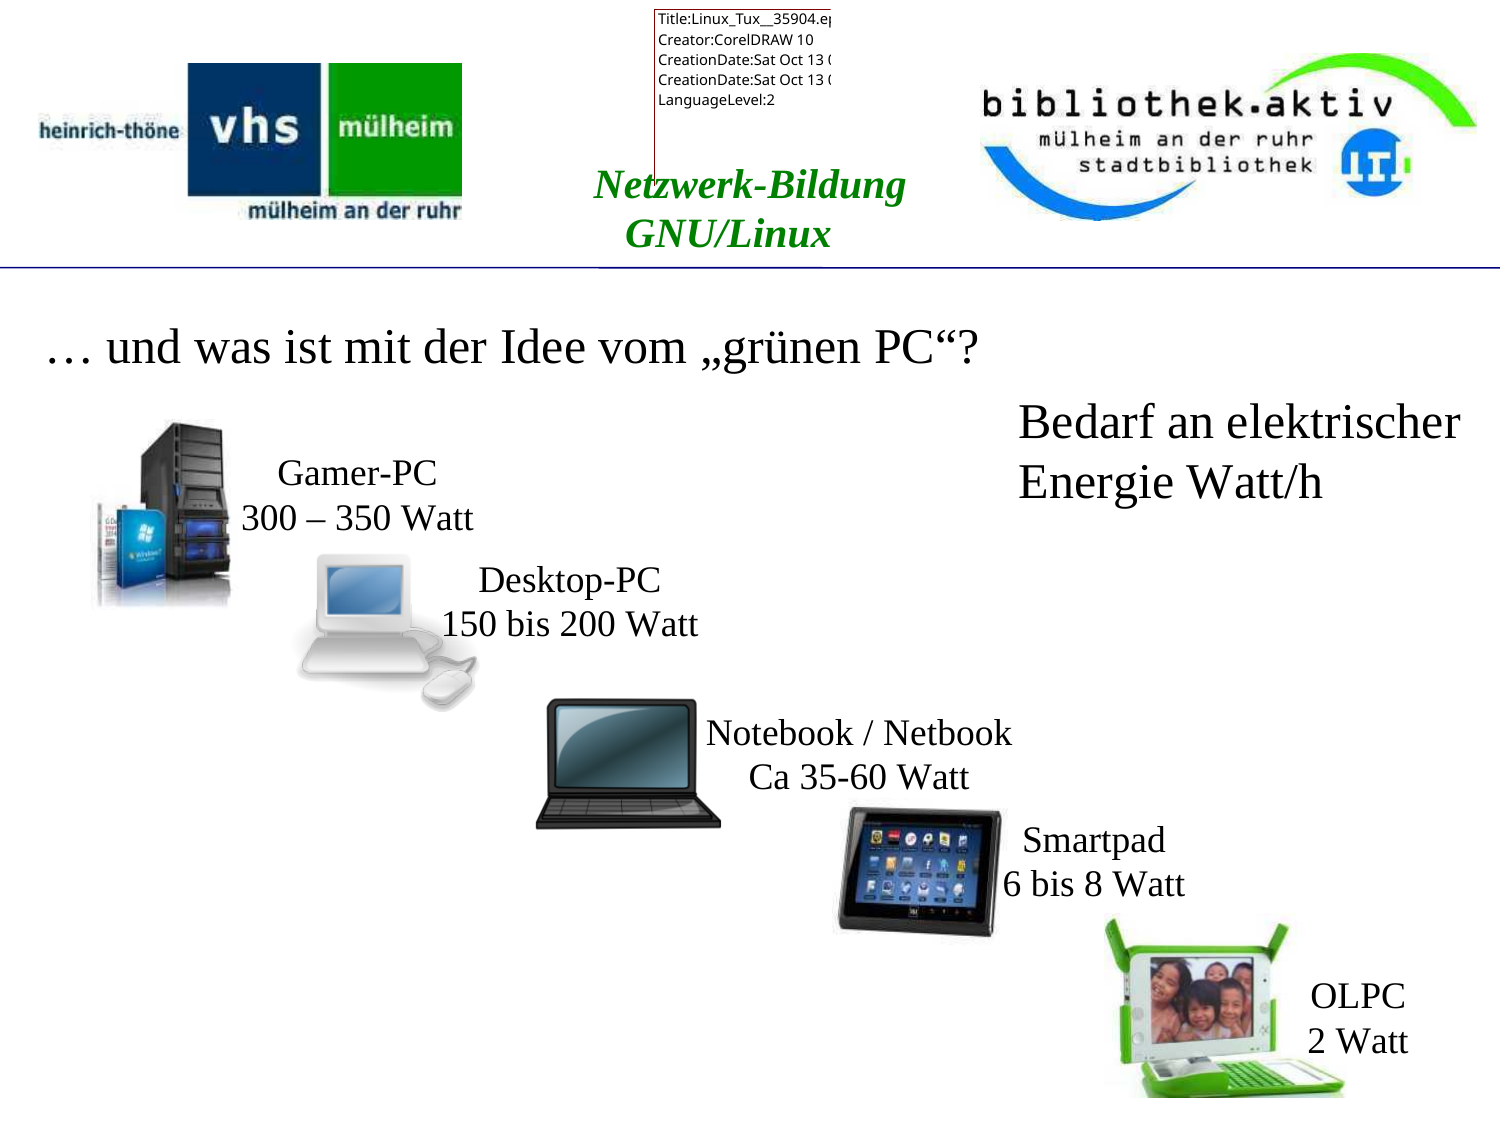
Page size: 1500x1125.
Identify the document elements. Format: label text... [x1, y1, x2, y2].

text_box Desktop-PC 150 bis 200 Watt [491, 549, 721, 662]
picture [832, 821, 1010, 949]
text_box … und was ist mit der Idee vom „grünen PC“? [29, 309, 1123, 384]
text_box OLPC 2 Watt [1269, 965, 1447, 1081]
text_box Smartpad 6 bis 8 Watt [944, 809, 1244, 928]
text_box Bedarf an elektrischer Energie Watt/h [1003, 383, 1477, 532]
picture [519, 661, 727, 869]
picture [653, 8, 831, 151]
text_box Netzwerk-Bildung GNU/Linux [578, 151, 934, 266]
picture [38, 63, 462, 220]
picture [283, 548, 491, 733]
text_box Notebook / Netbook Ca 35-60 Watt [727, 702, 1040, 821]
picture [82, 419, 247, 610]
picture [1104, 913, 1347, 1099]
text_box Gamer-PC 300 – 350 Watt [206, 442, 509, 548]
picture [980, 53, 1477, 221]
